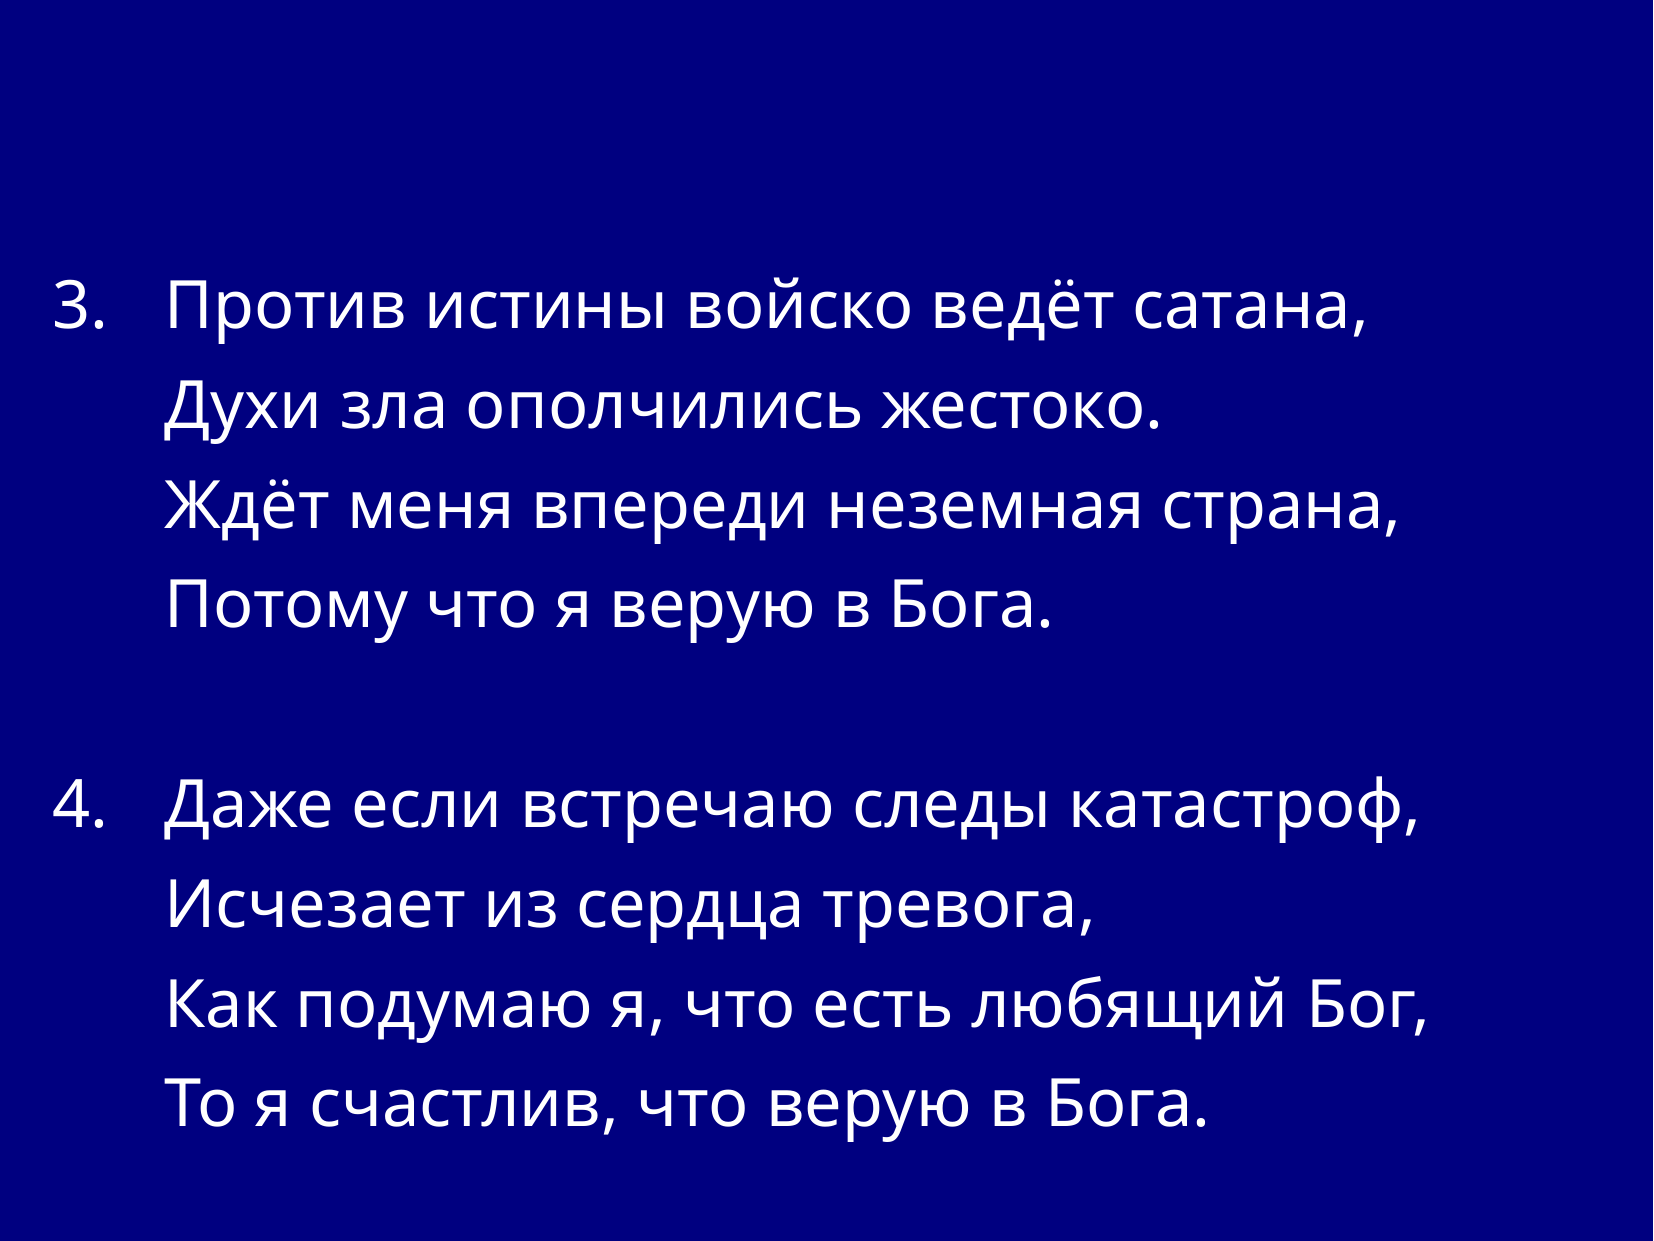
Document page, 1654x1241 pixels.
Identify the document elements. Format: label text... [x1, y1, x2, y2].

text_box 3. Против истины войско ведёт сатана, Духи зла ополчились жестоко. Ждёт меня впереди неземная страна, Потому что я верую в Бога. 4. Даже если встречаю следы катастроф, Исчезает из сердца тревога, Как подумаю я, что есть любящий Бог, То я счастлив, что верую в Бога. [37, 150, 1653, 1163]
